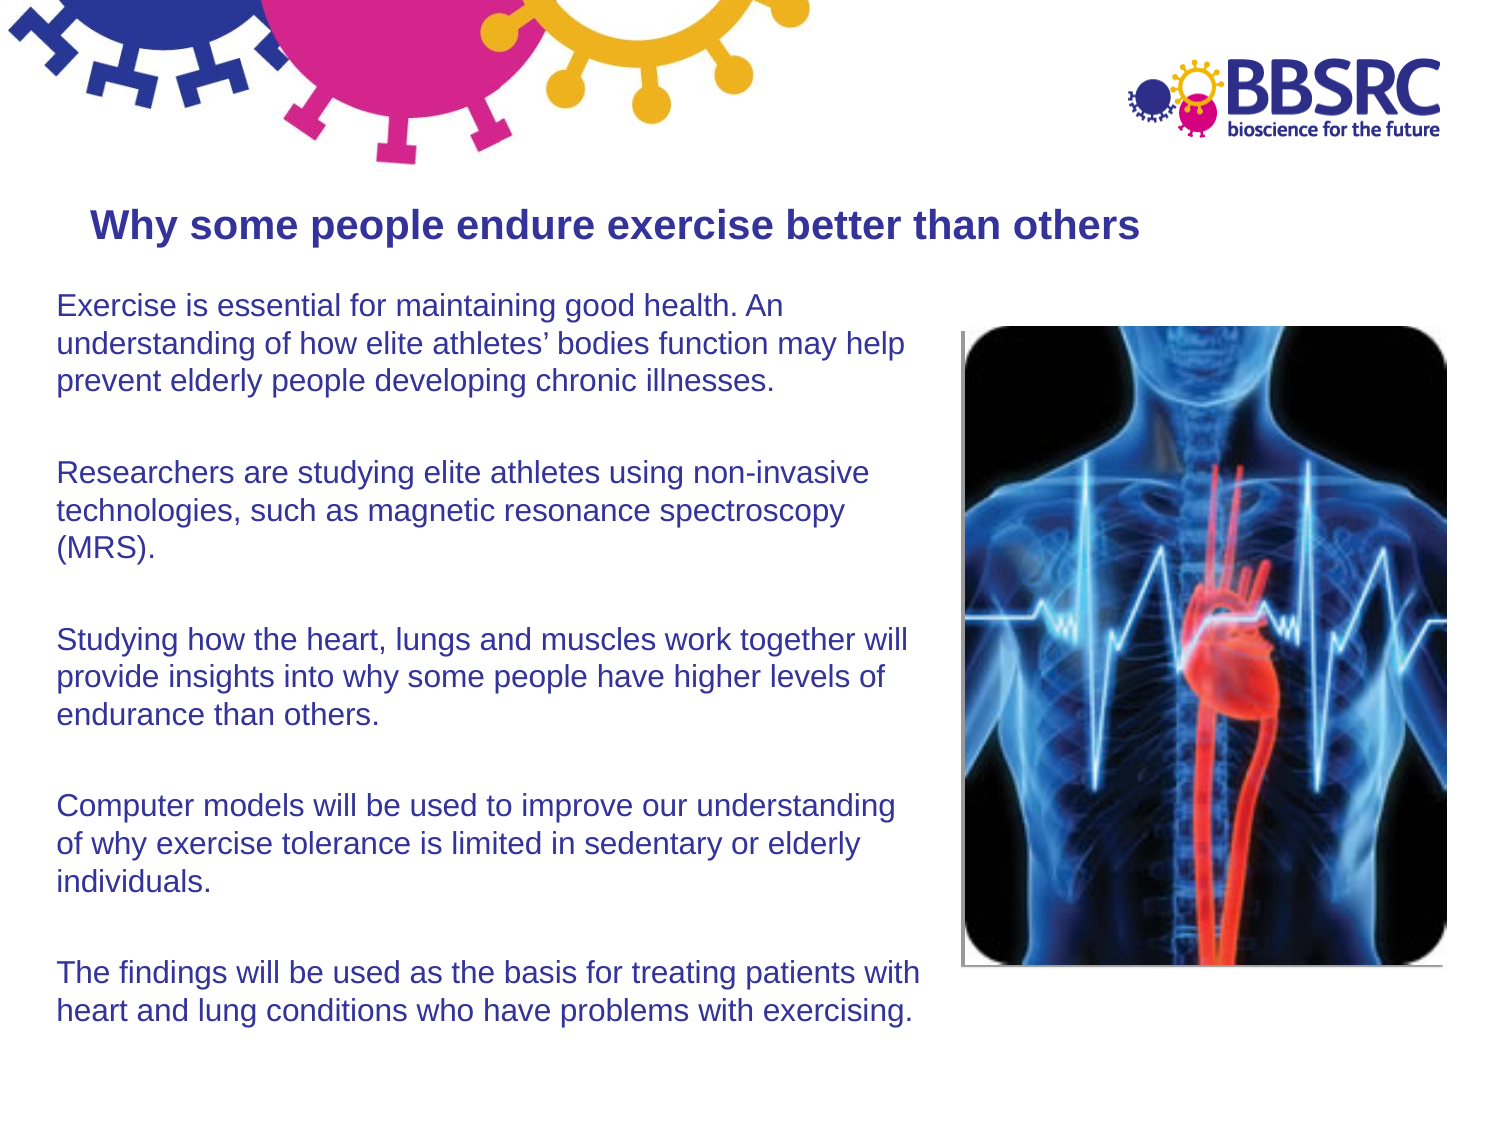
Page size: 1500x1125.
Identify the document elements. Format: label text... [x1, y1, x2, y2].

title Why some people endure exercise better than others [75, 137, 1235, 256]
picture [965, 326, 1447, 965]
list Exercise is essential for maintaining good health. An understanding of how elite athletes’ bodies function may help prevent elderly people developing chronic illnesses. Researchers are studying elite athletes using non-invasive technologies, such as magnetic resonance spectroscopy (MRS). Studying how the heart, lungs and muscles work together will provide insights into why some people have higher levels of endurance than others. Computer models will be used to improve our understanding of why exercise tolerance is limited in sedentary or elderly individuals. The findings will be used as the basis for treating patients with heart and lung conditions who have problems with exercising. [41, 277, 940, 1047]
